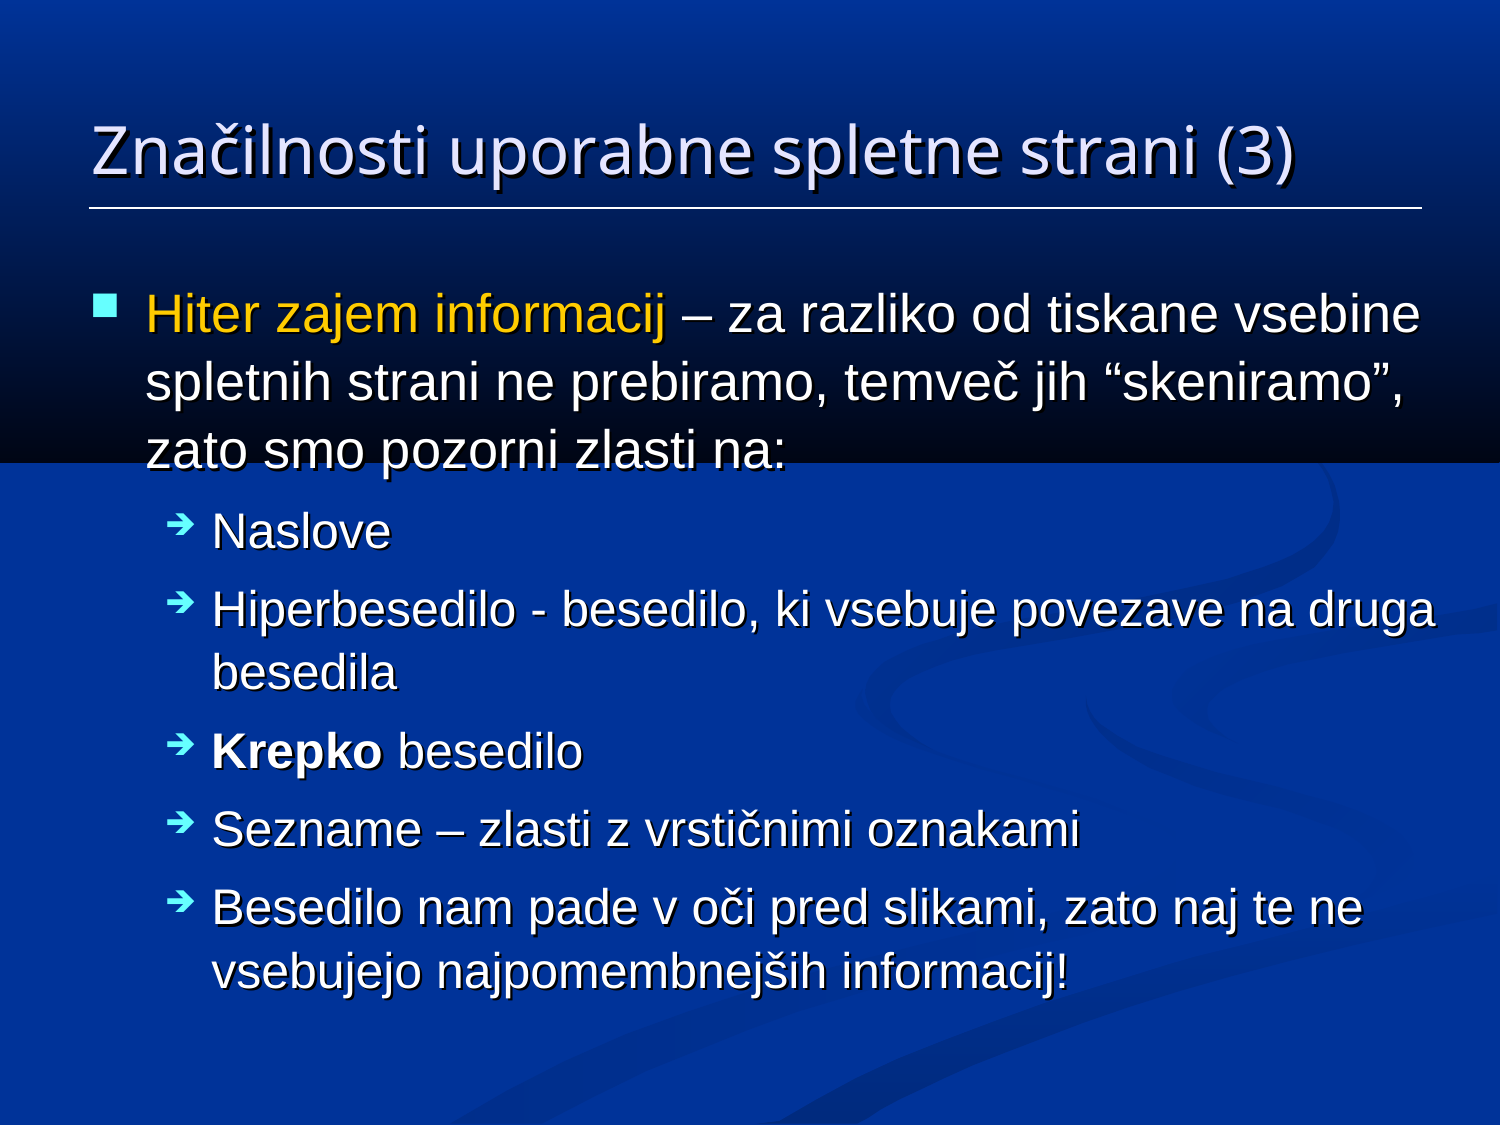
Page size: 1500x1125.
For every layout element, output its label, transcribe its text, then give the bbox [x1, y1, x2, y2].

text_box Značilnosti uporabne spletne strani (3) [76, 54, 1352, 243]
text_box Hiter zajem informacij – za razliko od tiskane vsebine spletnih strani ne prebiramo, temveč jih “skeniramo”, zato smo pozorni zlasti na: Naslove Hiperbesedilo - besedilo, ki vsebuje povezave na druga besedila Krepko besedilo Sezname – zlasti z vrstičnimi oznakami Besedilo nam pade v oči pred slikami, zato naj te ne vsebujejo najpomembnejših informacij! [74, 267, 1459, 1056]
